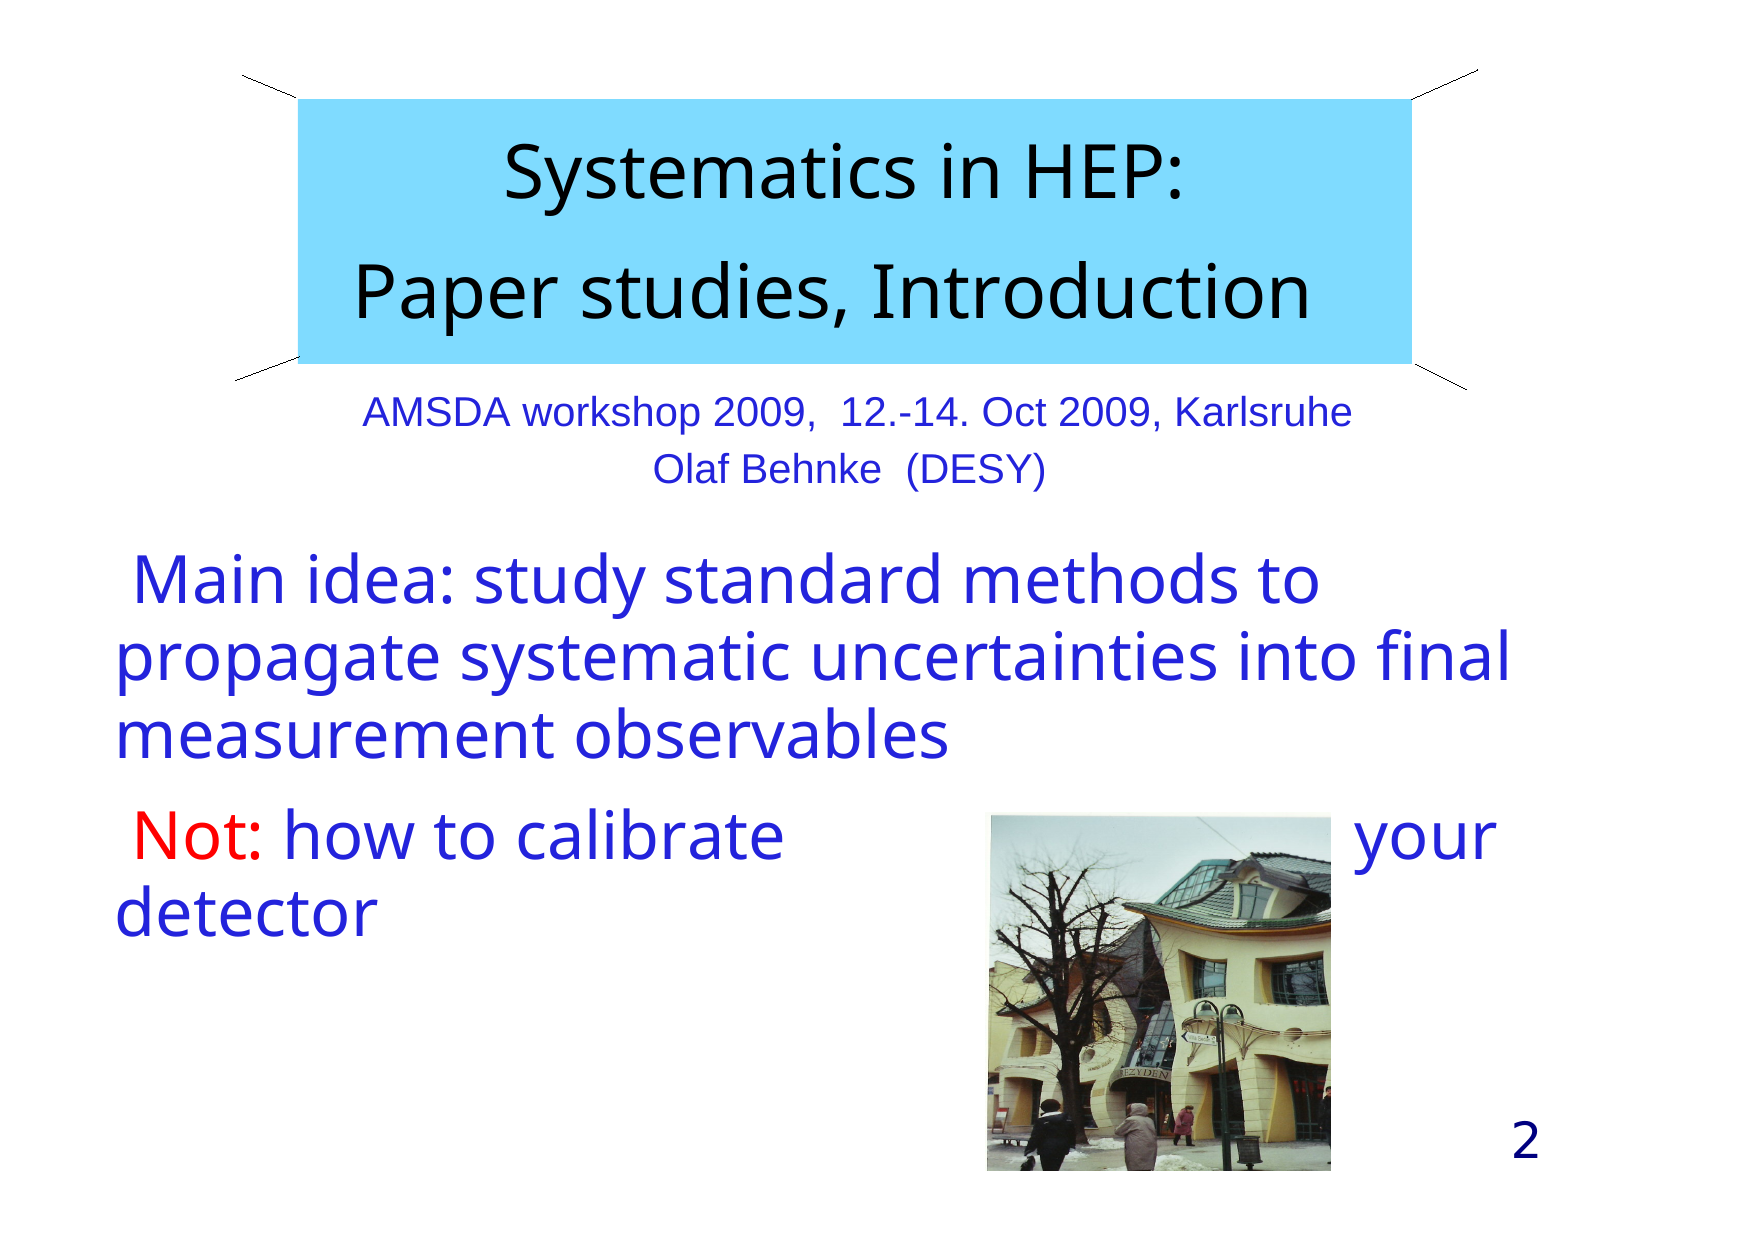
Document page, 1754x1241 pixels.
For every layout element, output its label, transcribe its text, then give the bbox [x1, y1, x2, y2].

picture [985, 812, 1331, 1172]
text_box 1 [1513, 1112, 1754, 1171]
title Olaf Behnke (DESY) [151, 434, 1549, 504]
title AMSDA workshop 2009, 12.-14. Oct 2009, Karlsruhe [142, 367, 1574, 456]
text_box Systematics in HEP: Paper studies, Introduction [297, 99, 1412, 364]
text_box Main idea: study standard methods to propagate systematic uncertainties into final measurement observables Not: how to calibrate your detector [105, 533, 1657, 981]
